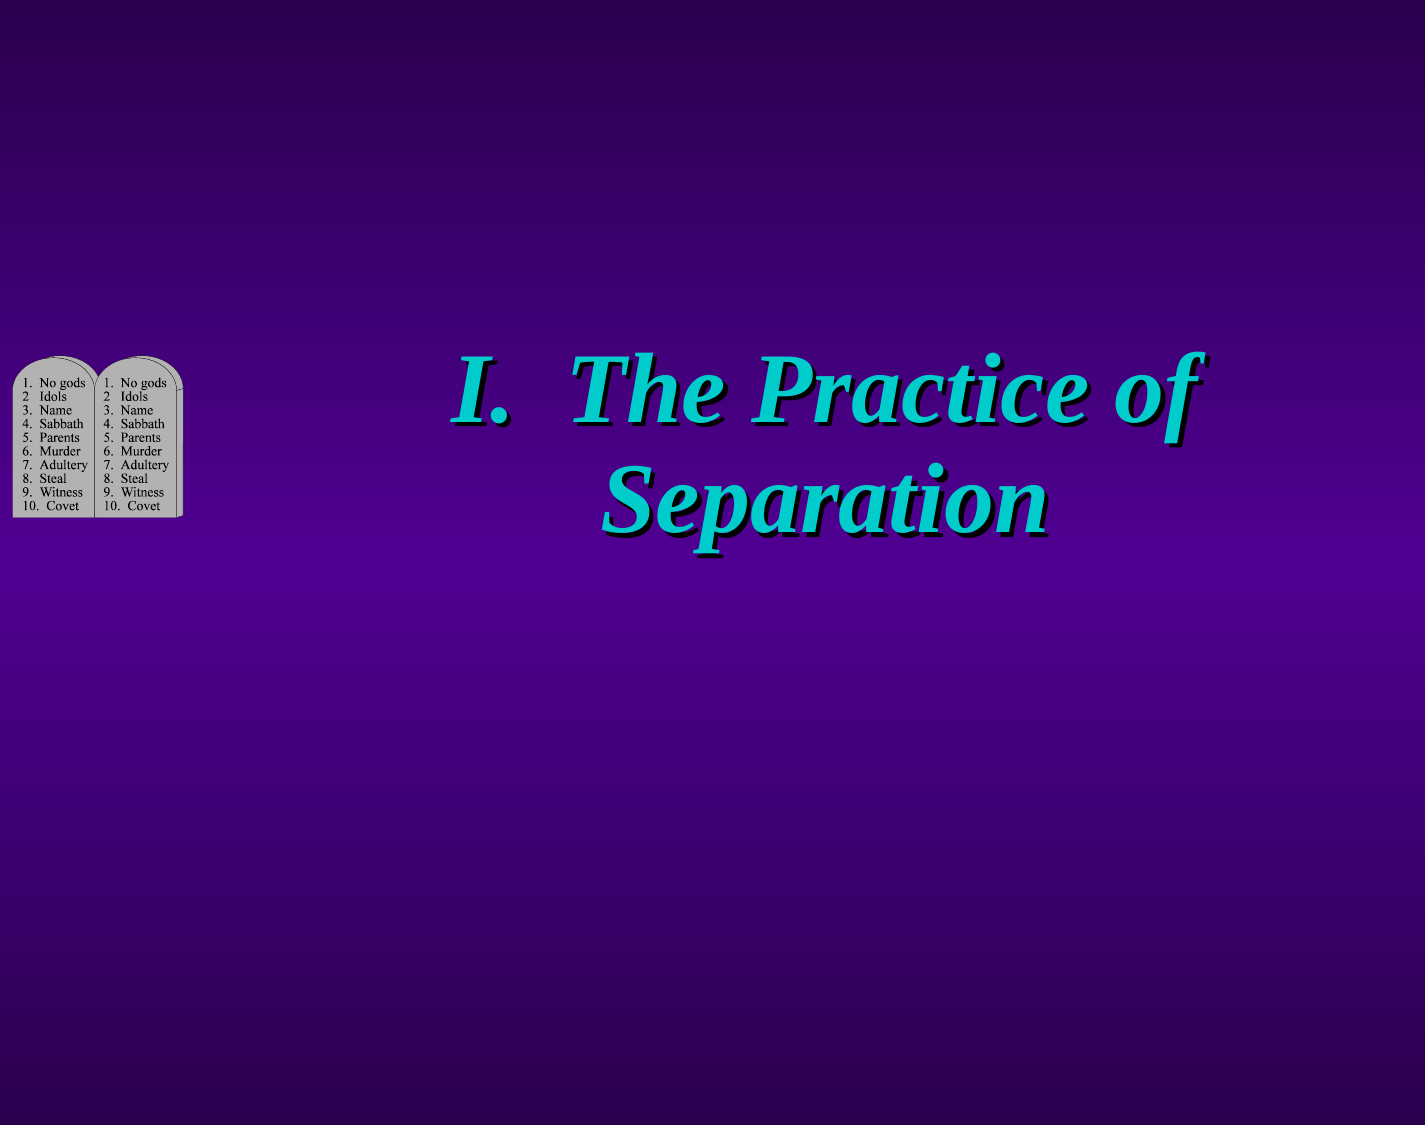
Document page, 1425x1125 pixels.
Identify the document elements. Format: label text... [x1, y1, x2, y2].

title I. The Practice of Separation [225, 325, 1425, 562]
